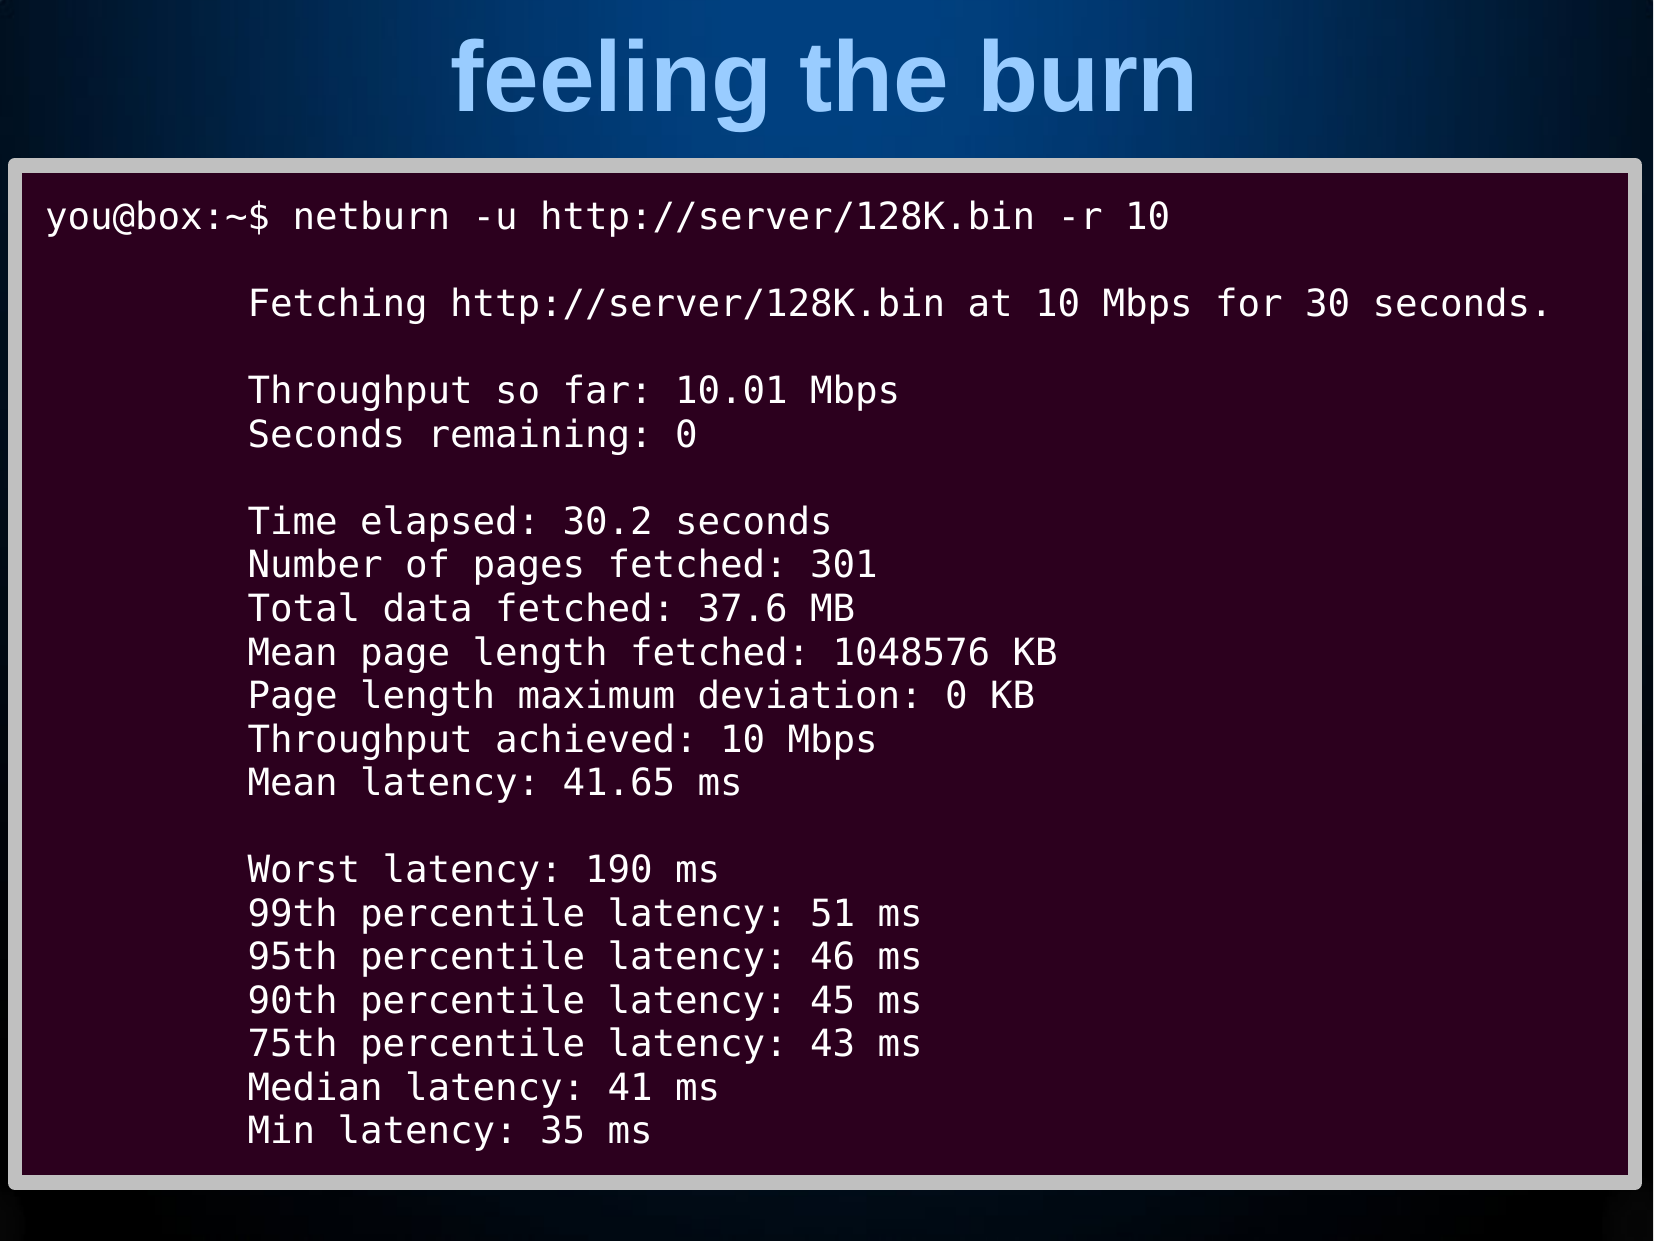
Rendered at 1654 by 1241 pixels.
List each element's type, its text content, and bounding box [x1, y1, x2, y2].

title [0, 152, 1651, 1181]
picture [0, 0, 1654, 1241]
title feeling the burn [0, 2, 1651, 151]
list you@box:~$ netburn -u http://server/128K.bin -r 10 Fetching http://server/128K.bin at 10 Mbps for 30 seconds. Throughput so far: 10.01 Mbps Seconds remaining: 0 Time elapsed: 30.2 seconds Number of pages fetched: 301 Total data fetched: 37.6 MB Mean page length fetched: 1048576 KB Page length maximum deviation: 0 KB Throughput achieved: 10 Mbps Mean latency: 41.65 ms Worst latency: 190 ms 99th percentile latency: 51 ms 95th percentile latency: 46 ms 90th percentile latency: 45 ms 75th percentile latency: 43 ms Median latency: 41 ms Min latency: 35 ms [15, 165, 1636, 1183]
